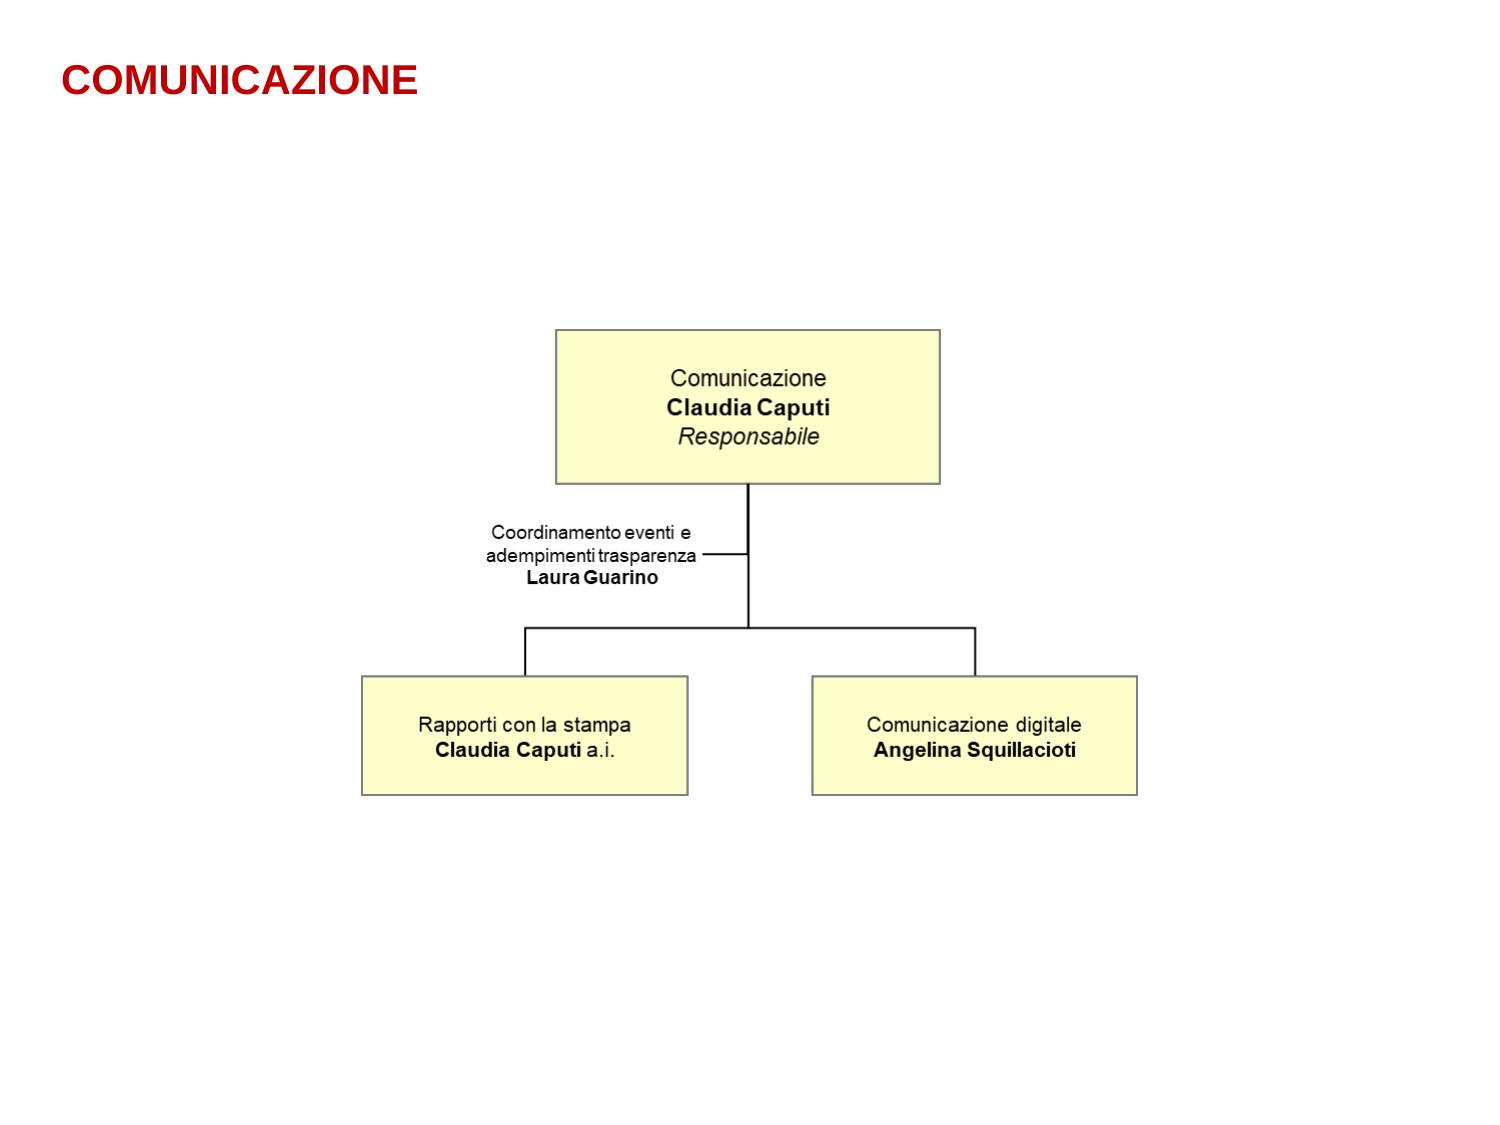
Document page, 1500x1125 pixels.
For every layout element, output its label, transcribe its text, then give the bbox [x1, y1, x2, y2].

text_box COMUNICAZIONE [46, 45, 1458, 128]
picture [361, 329, 1138, 796]
